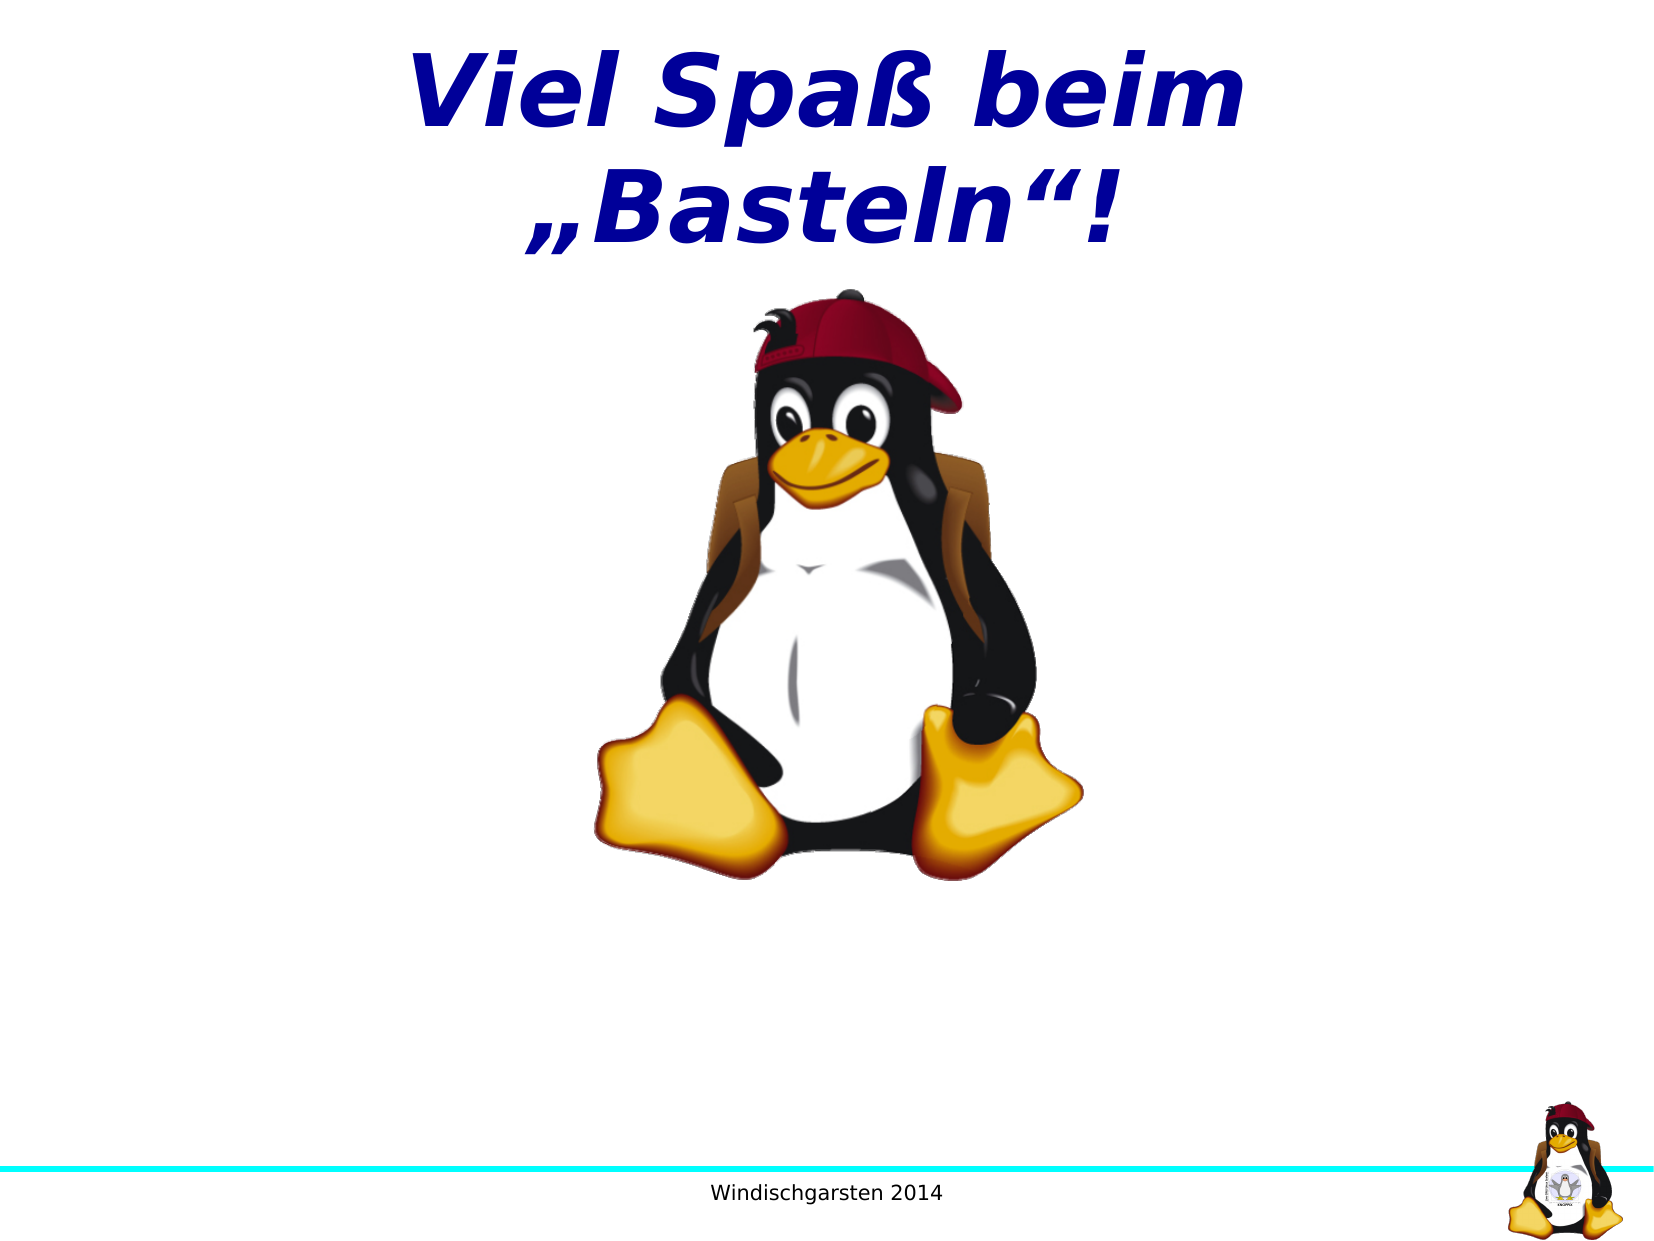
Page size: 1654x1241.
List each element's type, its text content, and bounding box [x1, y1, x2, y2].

picture [1505, 1100, 1625, 1241]
title Viel Spaß beim „Basteln“! [121, 33, 1534, 267]
picture [582, 283, 1093, 886]
